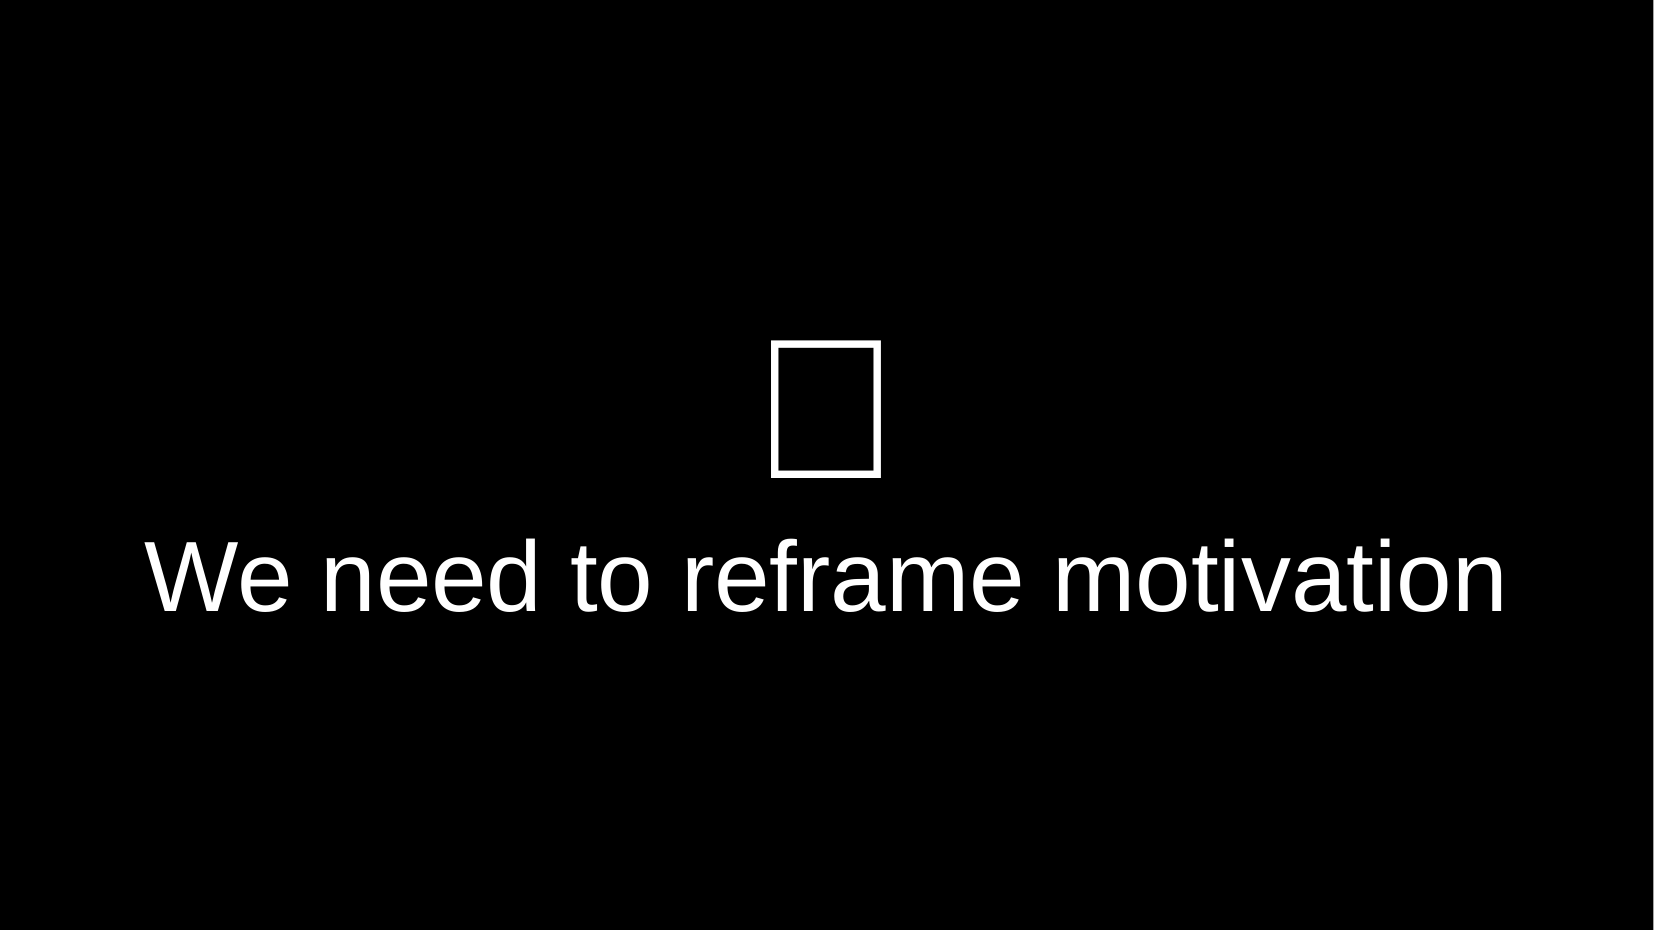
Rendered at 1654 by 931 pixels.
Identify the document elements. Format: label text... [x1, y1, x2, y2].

subtitle 🤔 We need to reframe motivation [82, 0, 1571, 931]
